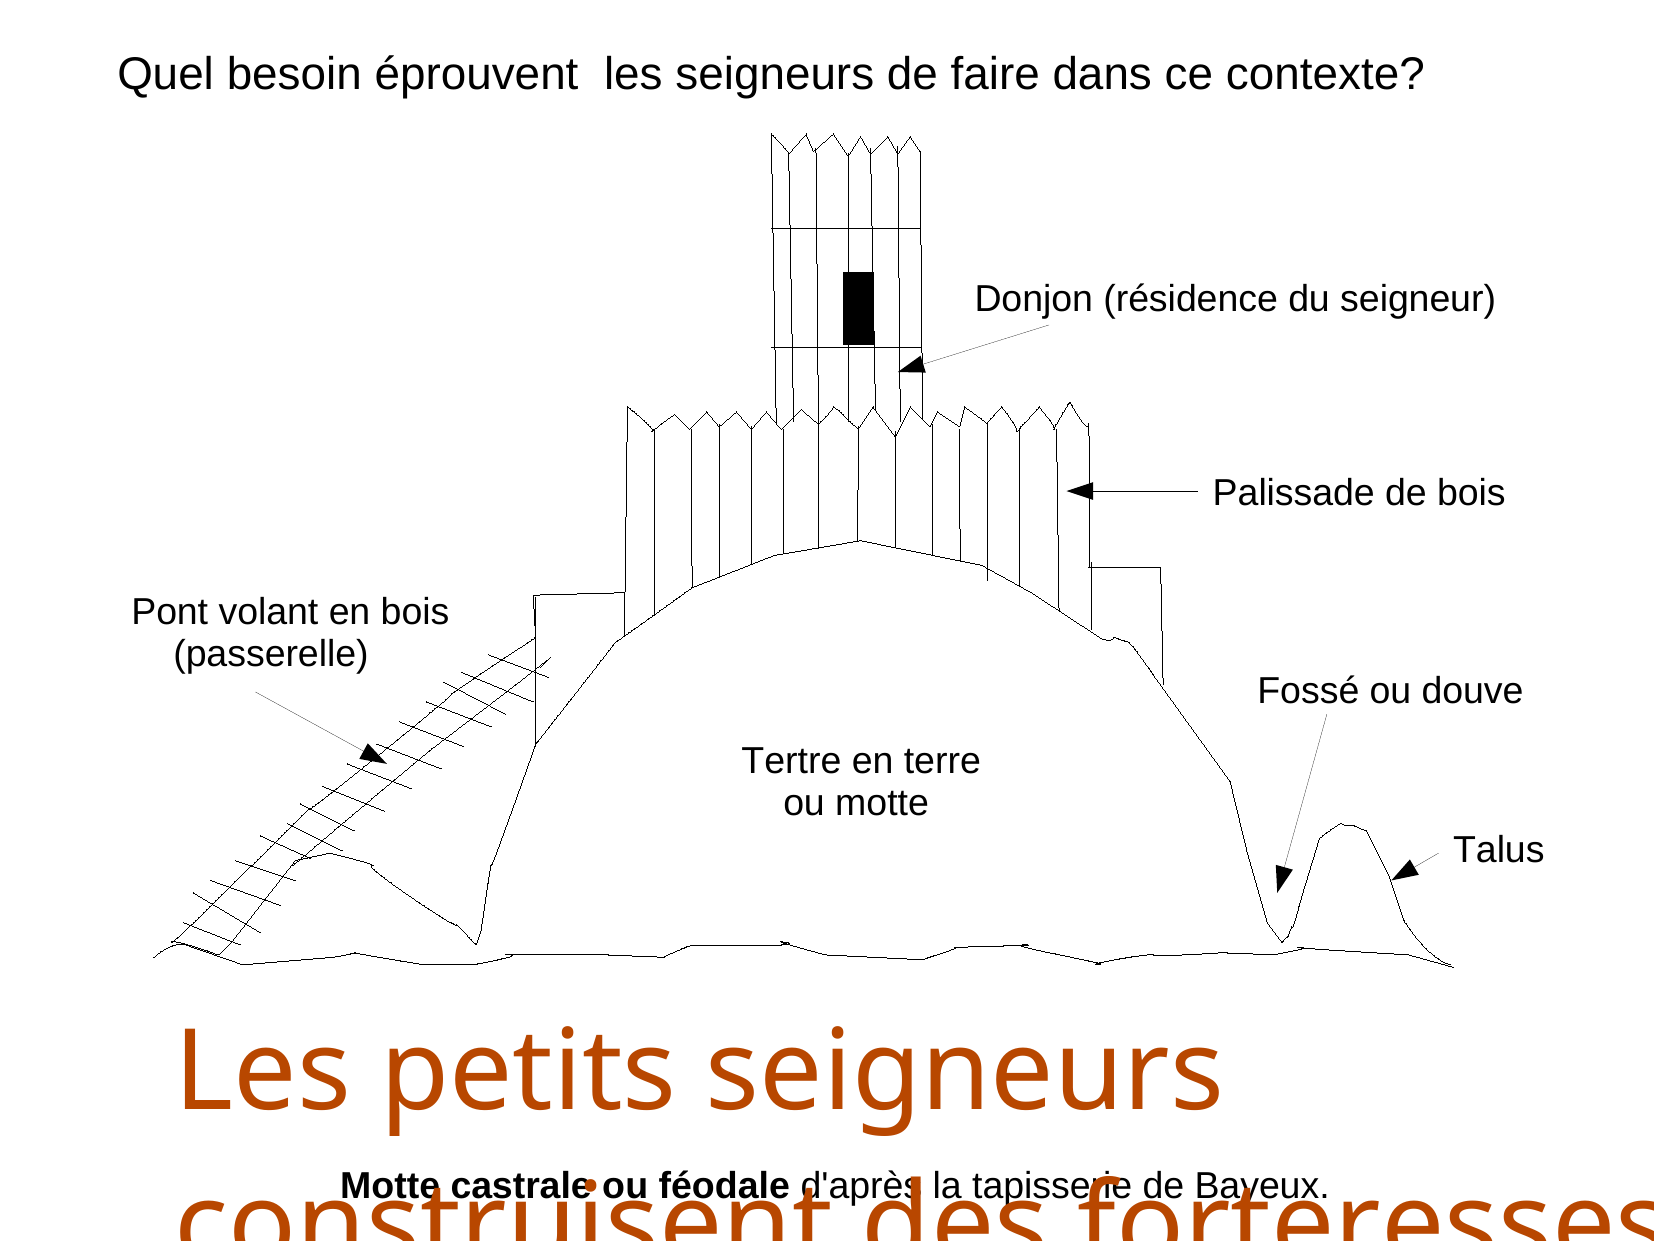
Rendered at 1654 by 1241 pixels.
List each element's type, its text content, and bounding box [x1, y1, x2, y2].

text_box Motte castrale ou féodale d'après la tapisserie de Bayeux. [172, 1147, 1499, 1224]
text_box Pont volant en bois (passerelle) [116, 582, 465, 682]
text_box [843, 272, 874, 345]
text_box Palissade de bois [1197, 463, 1633, 543]
text_box Les petits seigneurs construisent des forteresses [159, 982, 1654, 1130]
text_box Fossé ou douve [1242, 662, 1539, 720]
text_box Talus [1438, 820, 1560, 878]
text_box Tertre en terre ou motte [726, 731, 1007, 831]
text_box Quel besoin éprouvent les seigneurs de faire dans ce contexte? [102, 40, 1606, 107]
text_box Donjon (résidence du seigneur) [959, 270, 1511, 328]
